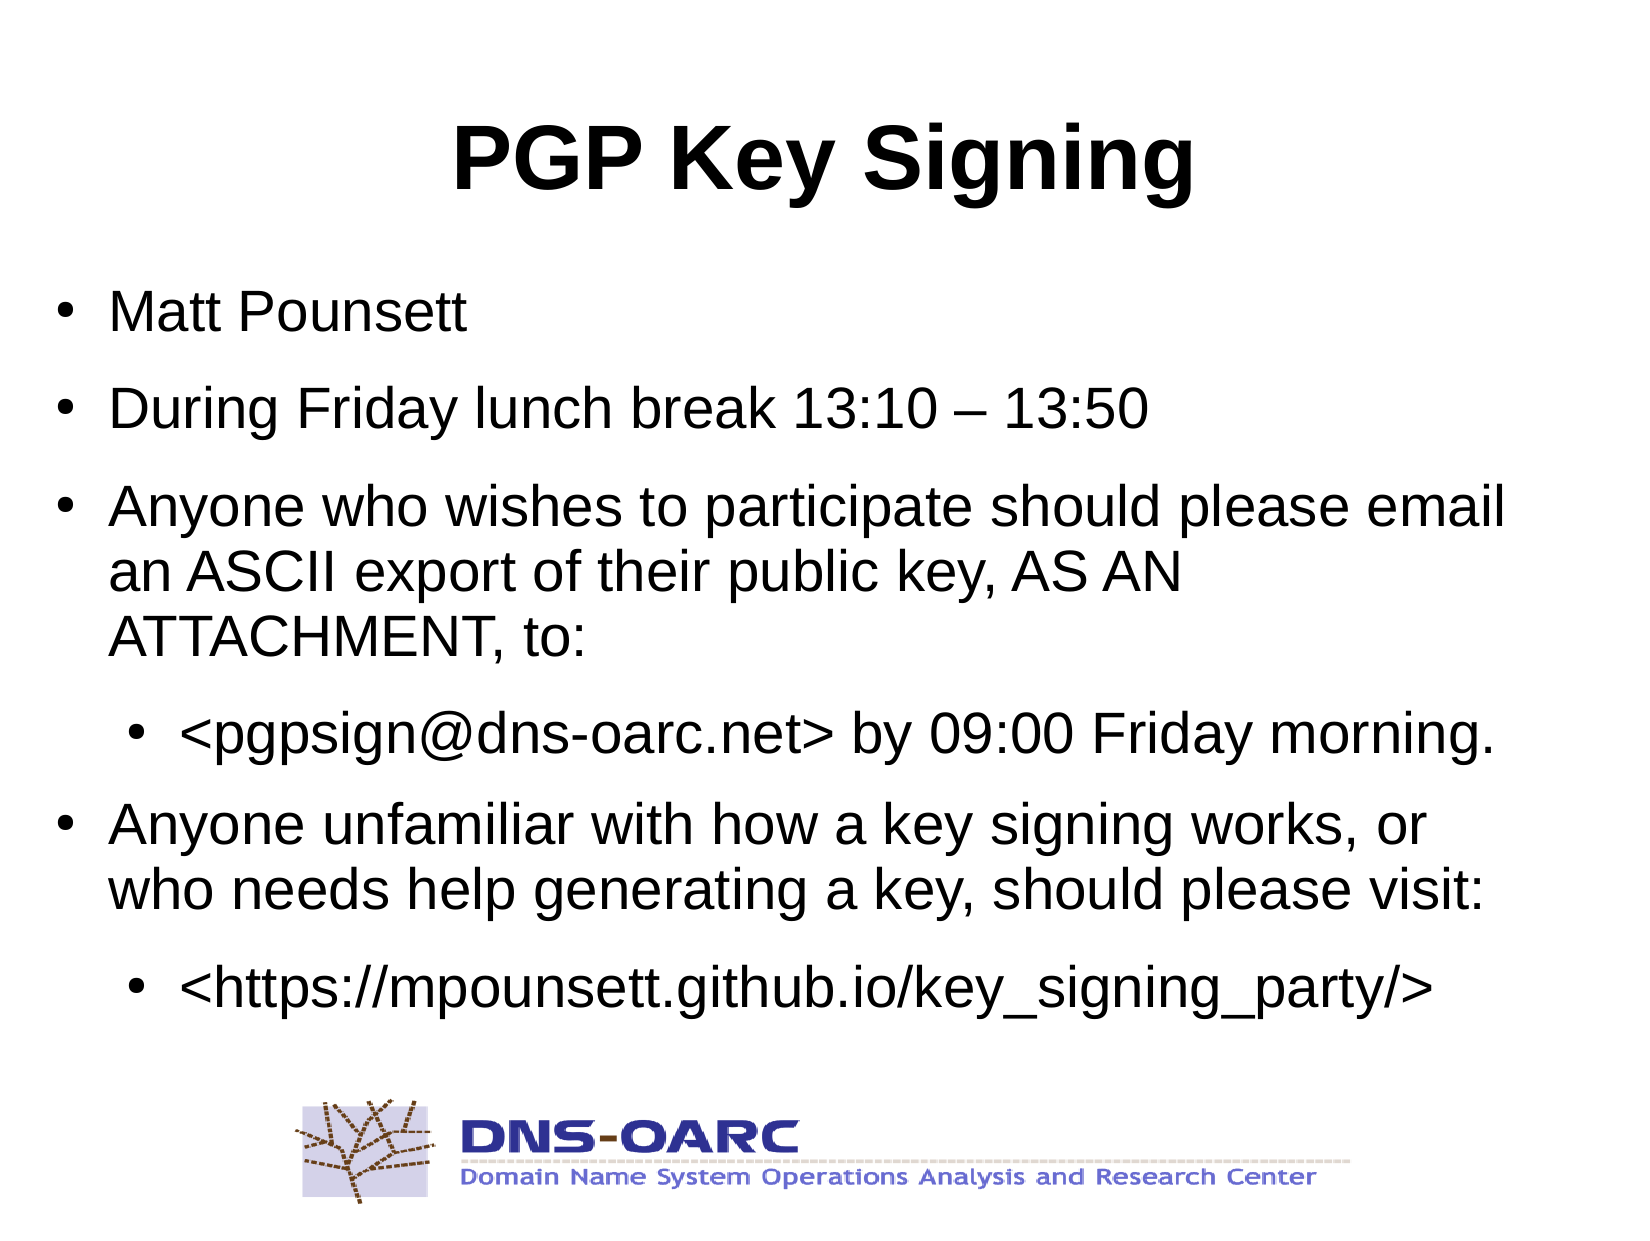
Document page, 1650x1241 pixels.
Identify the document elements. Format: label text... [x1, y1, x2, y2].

title PGP Key Signing [380, 37, 1270, 278]
picture [235, 1116, 1385, 1211]
list Matt Pounsett During Friday lunch break 13:10 – 13:50 Anyone who wishes to participate should please email an ASCII export of their public key, AS AN ATTACHMENT, to: <pgpsign@dns-oarc.net> by 09:00 Friday morning. Anyone unfamiliar with how a key signing works, or who needs help generating a key, should please visit: <https://mpounsett.github.io/key_signing_party/> [37, 278, 1538, 1116]
